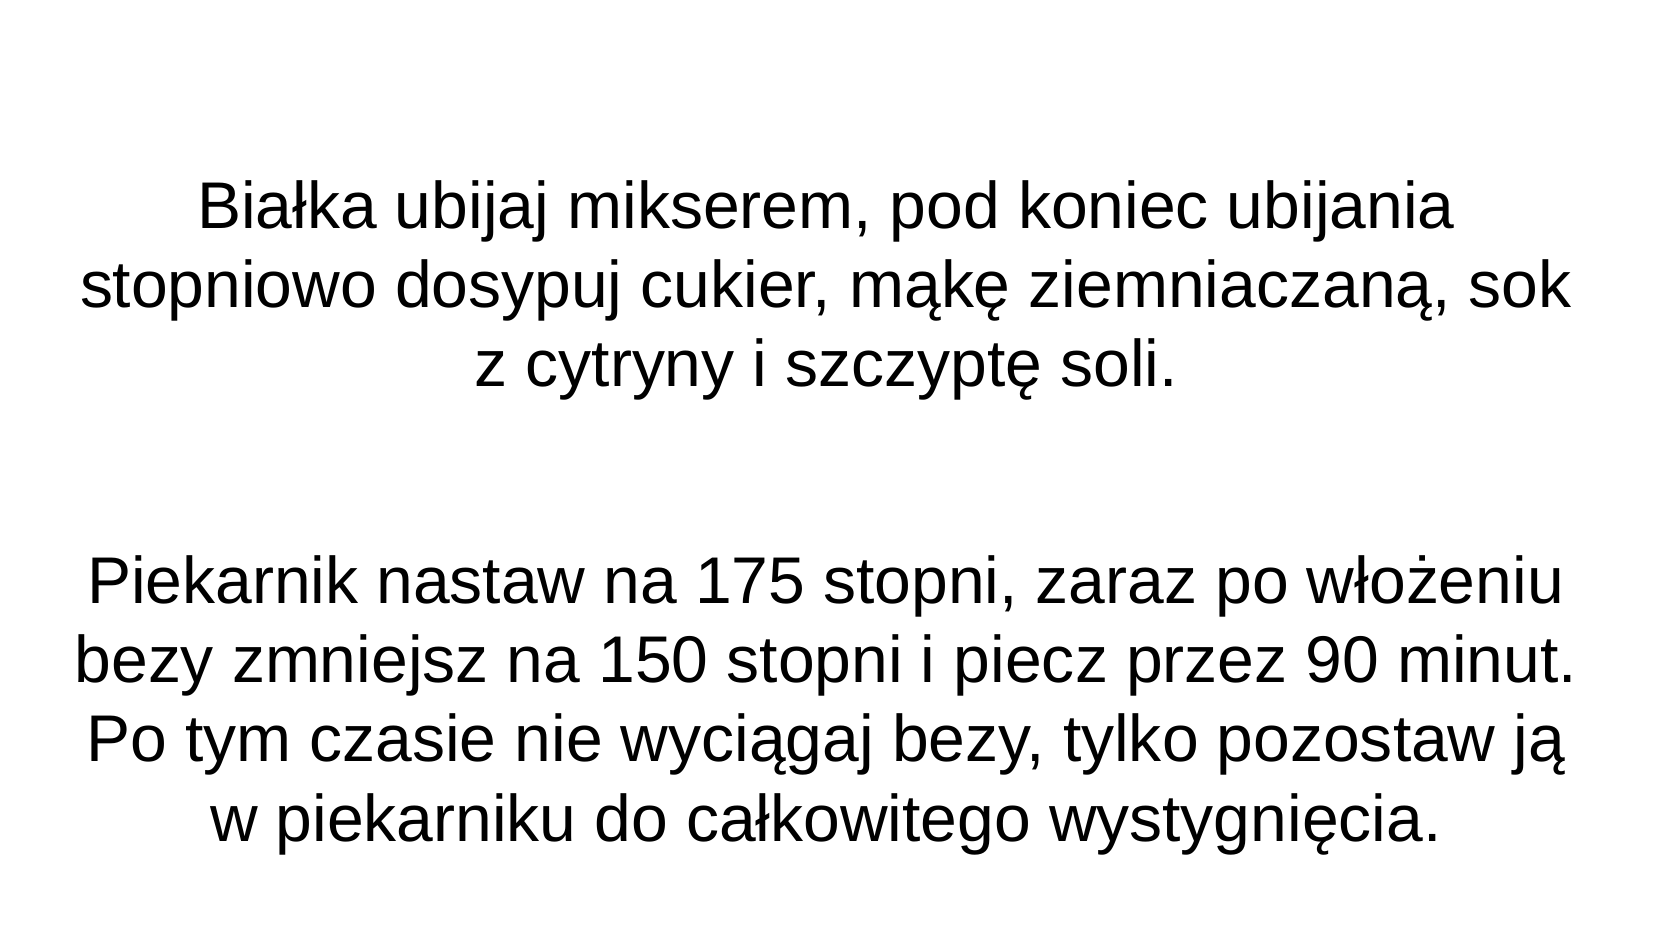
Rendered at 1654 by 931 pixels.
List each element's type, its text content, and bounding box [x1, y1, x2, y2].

subtitle Białka ubijaj mikserem, pod koniec ubijania stopniowo dosypuj cukier, mąkę ziemniaczaną, sok z cytryny i szczyptę soli. Piekarnik nastaw na 175 stopni, zaraz po włożeniu bezy zmniejsz na 150 stopni i piecz przez 90 minut. Po tym czasie nie wyciągaj bezy, tylko pozostaw ją w piekarniku do całkowitego wystygnięcia. [67, 53, 1586, 877]
